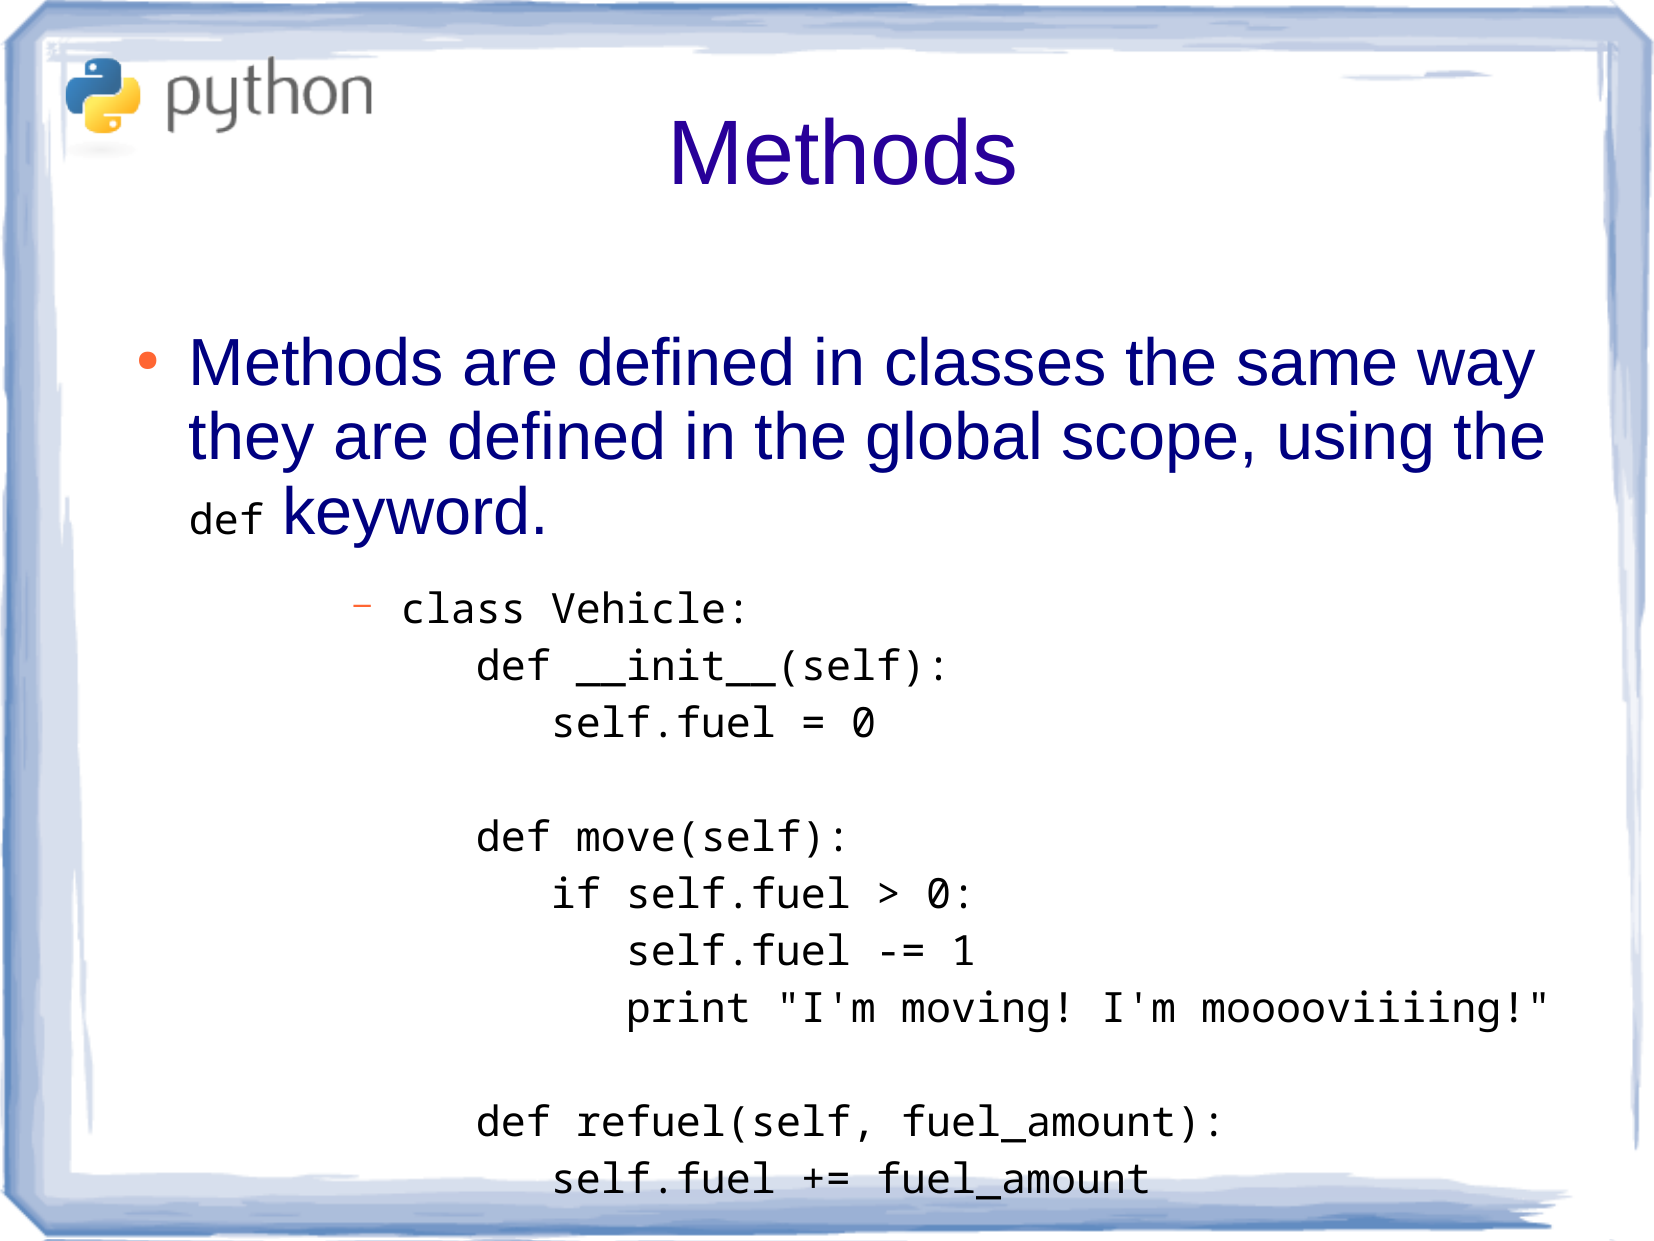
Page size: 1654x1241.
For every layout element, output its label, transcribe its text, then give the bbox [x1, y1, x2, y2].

title Methods [82, 49, 1571, 257]
list Methods are defined in classes the same way they are defined in the global scope, using the def keyword. class Vehicle: def __init__(self): self.fuel = 0 def move(self): if self.fuel > 0: self.fuel -= 1 print "I'm moving! I'm mooooviiiing!" def refuel(self, fuel_amount): self.fuel += fuel_amount [118, 324, 1571, 1118]
picture [0, 0, 1654, 1241]
